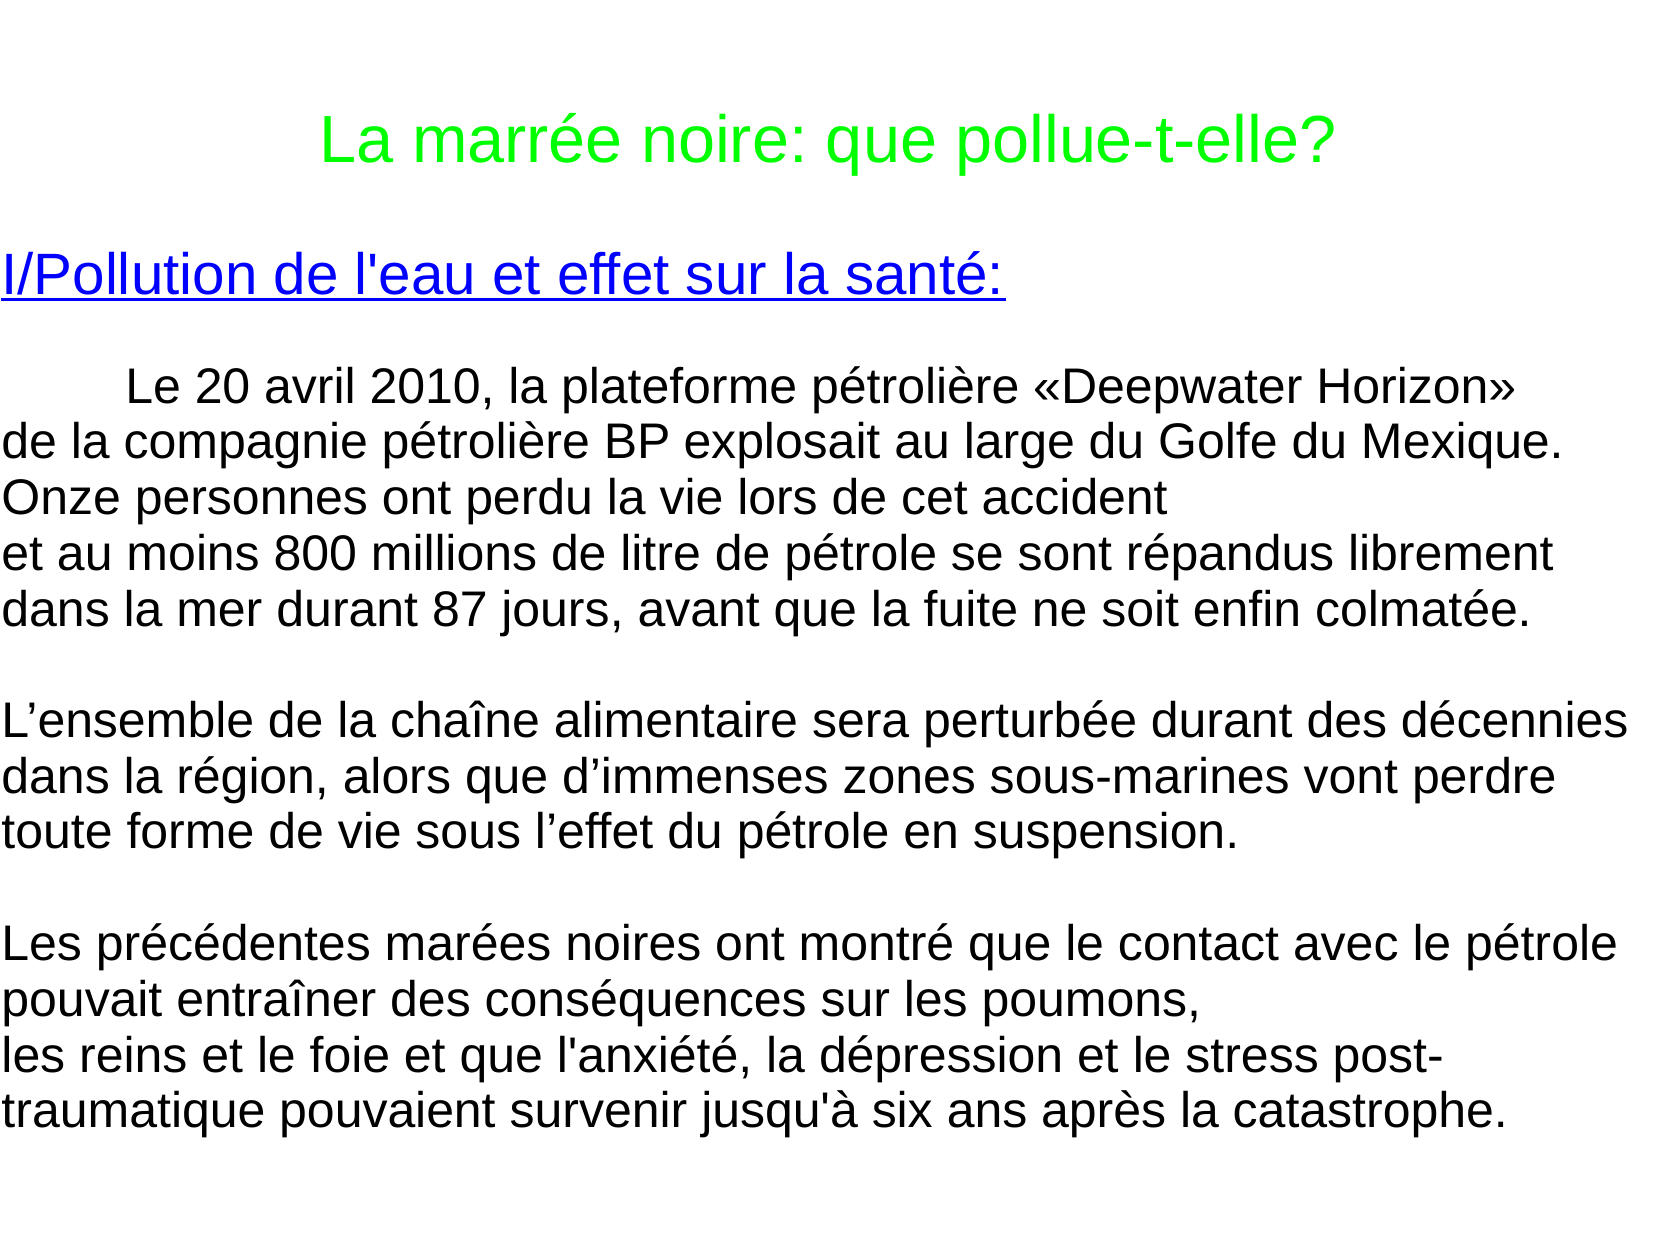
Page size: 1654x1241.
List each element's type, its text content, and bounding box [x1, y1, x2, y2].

subtitle La marrée noire: que pollue-t-elle? I/Pollution de l'eau et effet sur la santé: Le 20 avril 2010, la plateforme pétrolière «Deepwater Horizon» de la compagnie pétrolière BP explosait au large du Golfe du Mexique. Onze personnes ont perdu la vie lors de cet accident et au moins 800 millions de litre de pétrole se sont répandus librement dans la mer durant 87 jours, avant que la fuite ne soit enfin colmatée. L’ensemble de la chaîne alimentaire sera perturbée durant des décennies dans la région, alors que d’immenses zones sous-marines vont perdre toute forme de vie sous l’effet du pétrole en suspension. Les précédentes marées noires ont montré que le contact avec le pétrole pouvait entraîner des conséquences sur les poumons, les reins et le foie et que l'anxiété, la dépression et le stress post-traumatique pouvaient survenir jusqu'à six ans après la catastrophe. [1, 0, 1654, 1241]
